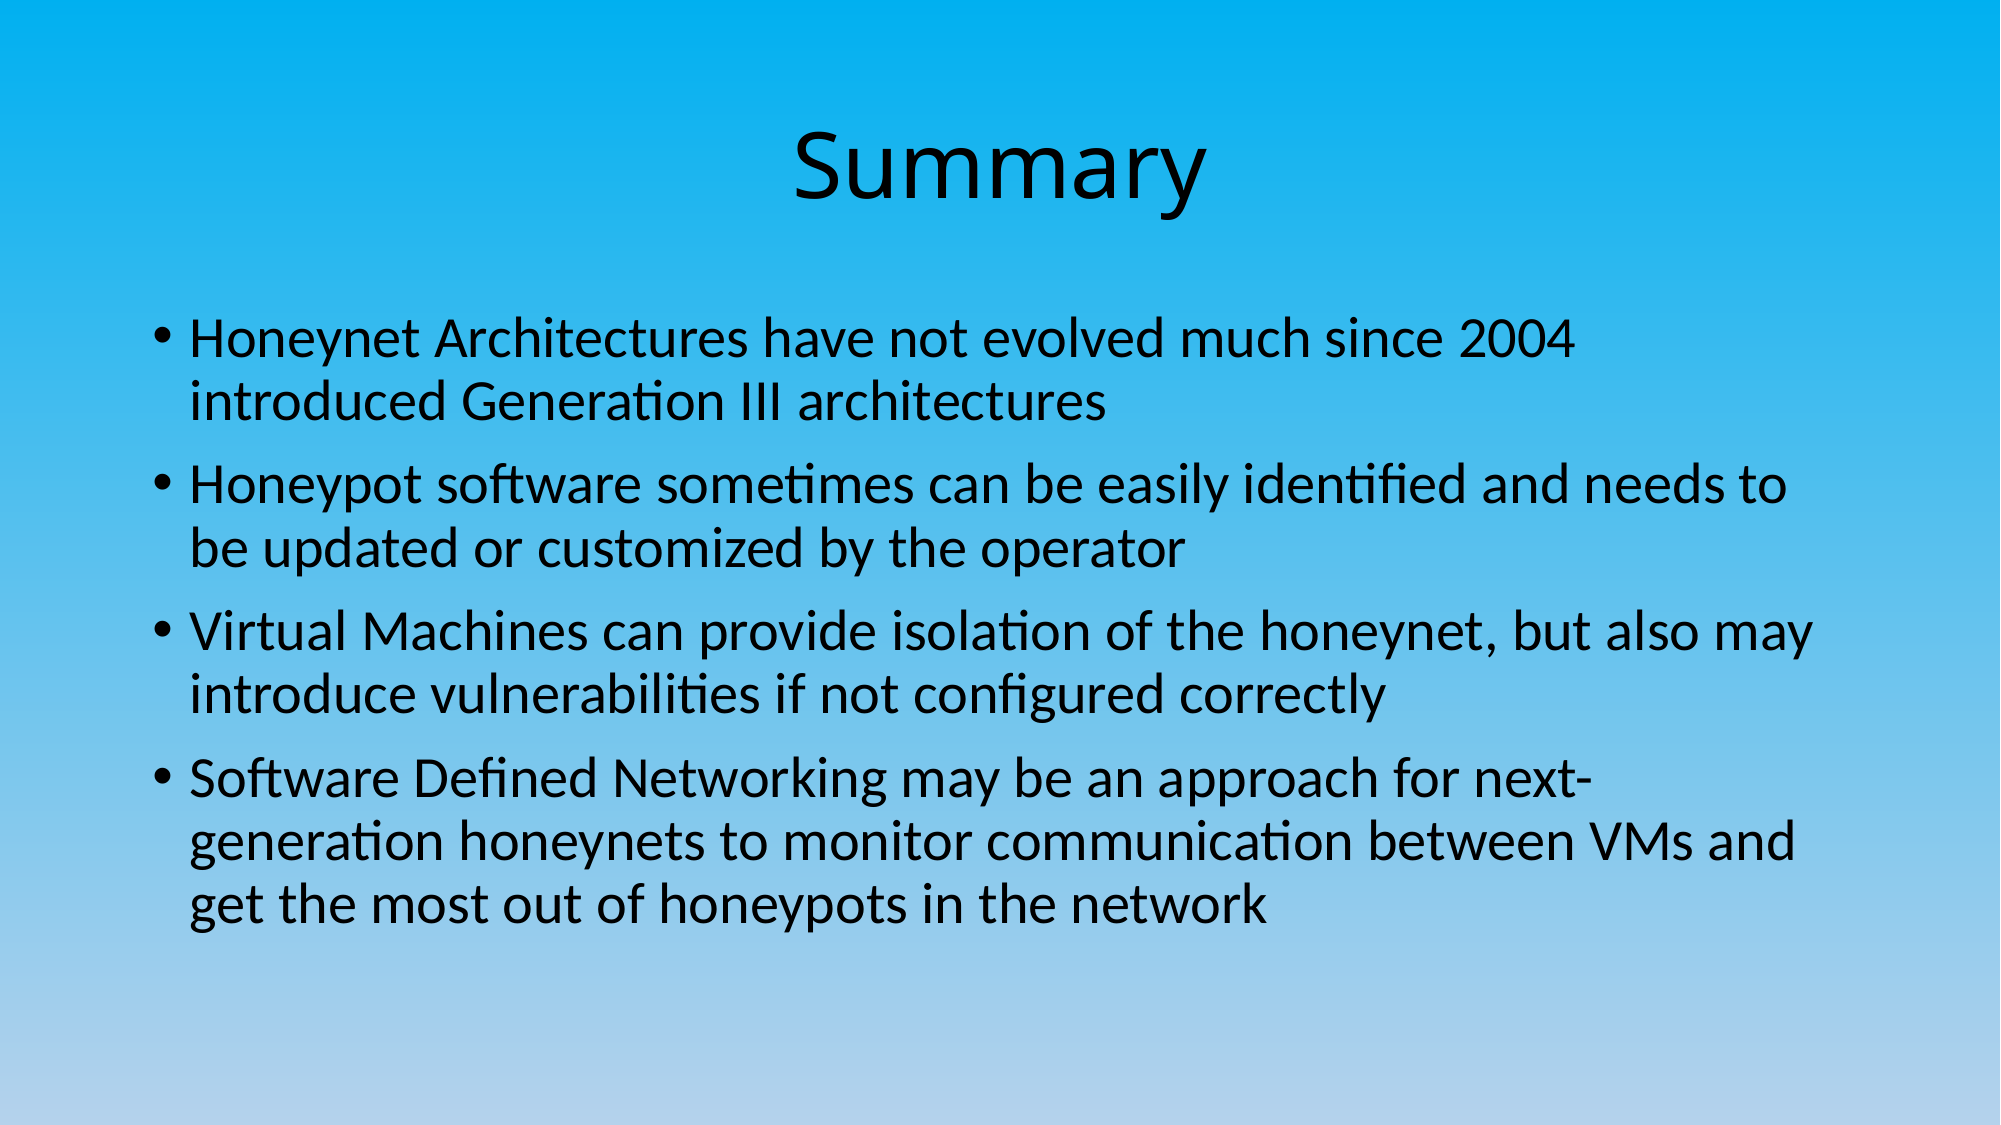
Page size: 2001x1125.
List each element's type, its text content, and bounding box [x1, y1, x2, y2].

title Summary [137, 59, 1863, 278]
list Honeynet Architectures have not evolved much since 2004 introduced Generation III architectures Honeypot software sometimes can be easily identified and needs to be updated or customized by the operator Virtual Machines can provide isolation of the honeynet, but also may introduce vulnerabilities if not configured correctly Software Defined Networking may be an approach for next-generation honeynets to monitor communication between VMs and get the most out of honeypots in the network [137, 299, 1863, 1014]
